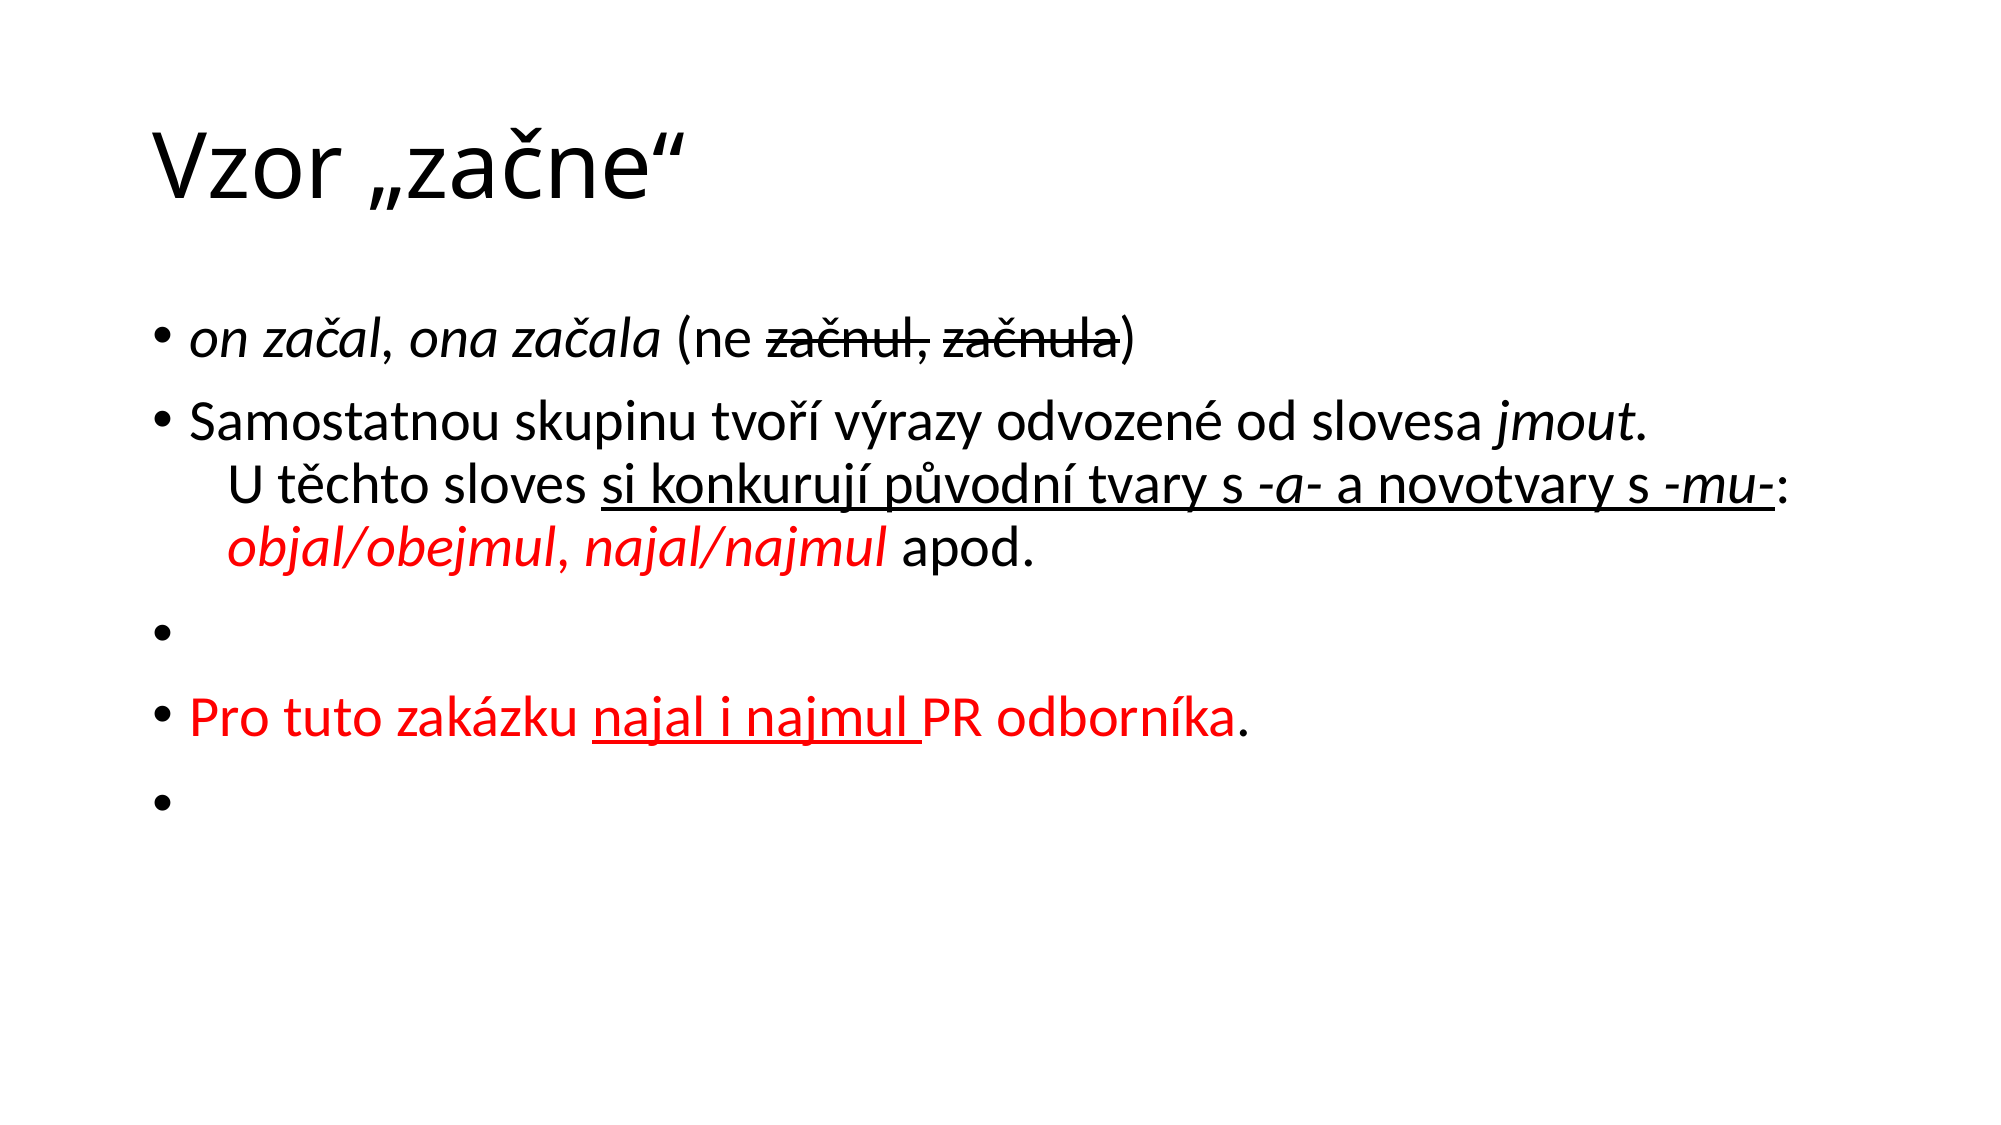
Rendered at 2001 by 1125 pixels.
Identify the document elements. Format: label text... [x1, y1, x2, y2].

list on začal, ona začala (ne začnul, začnula) Samostatnou skupinu tvoří výrazy odvozené od slovesa jmout. U těchto sloves si konkurují původní tvary s -a- a novotvary s -mu-: objal/obejmul, najal/najmul apod. Pro tuto zakázku najal i najmul PR odborníka. [137, 299, 1863, 1014]
title Vzor „začne“ [137, 59, 1863, 278]
